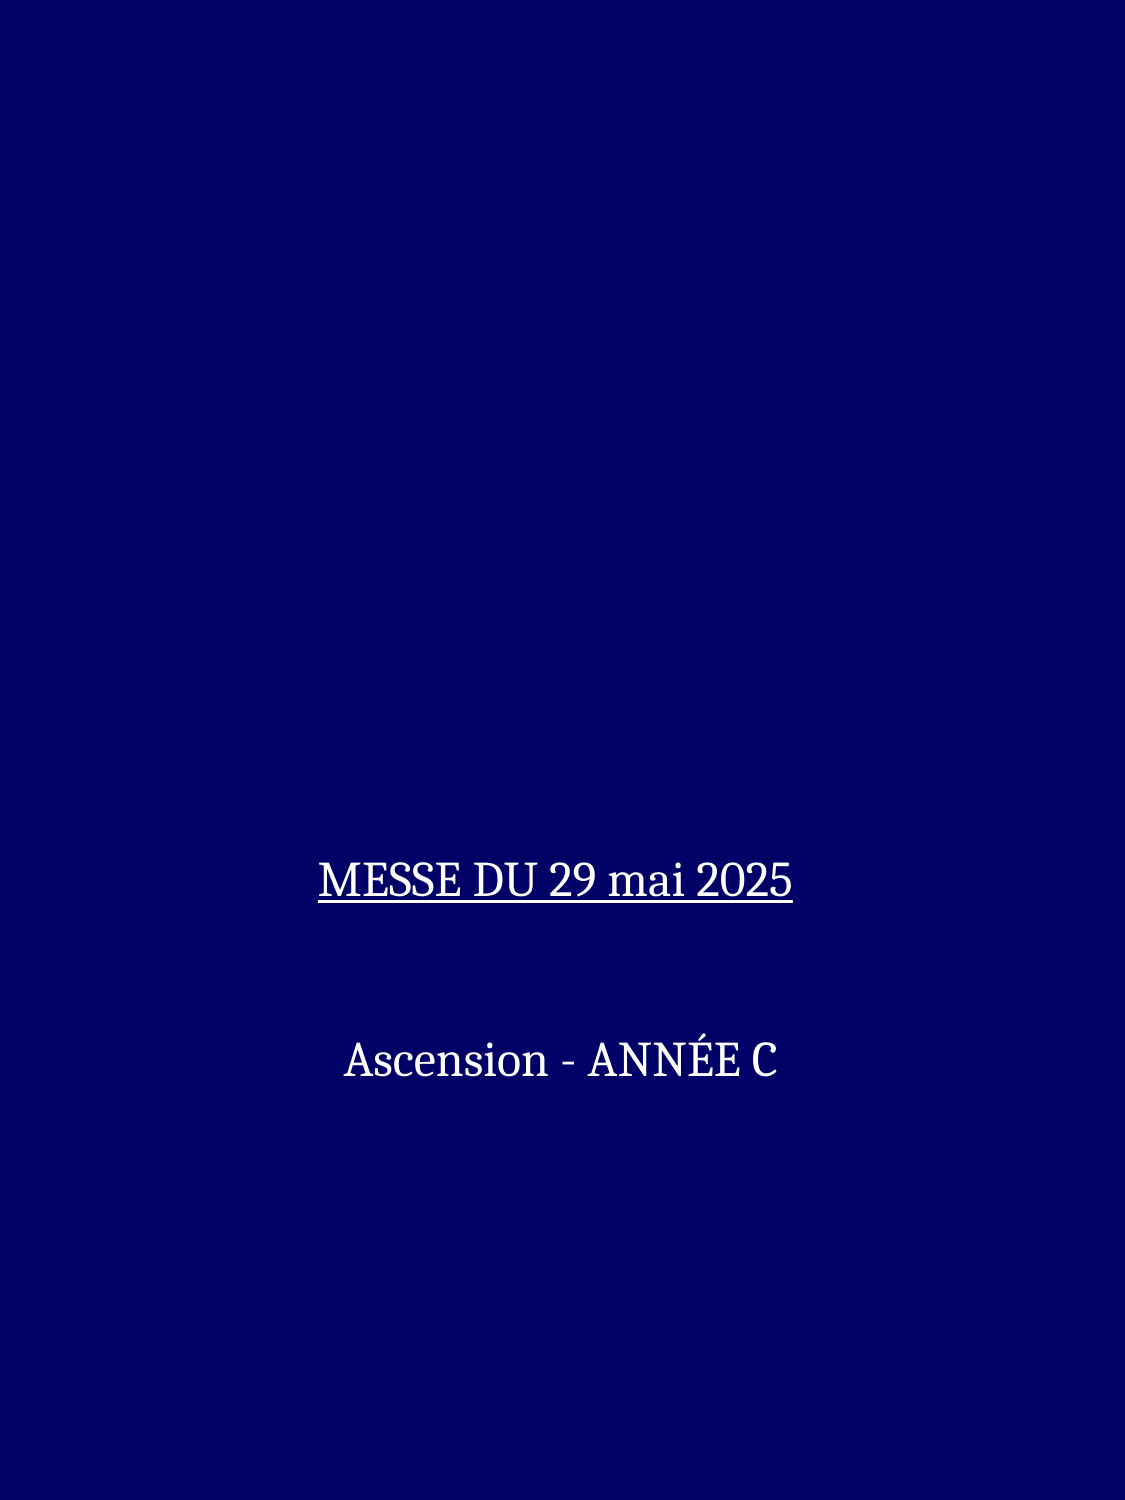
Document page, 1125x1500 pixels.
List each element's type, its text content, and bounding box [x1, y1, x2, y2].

text_box MESSE DU 29 mai 2025 Ascension - ANNÉE C [0, 838, 1125, 1094]
